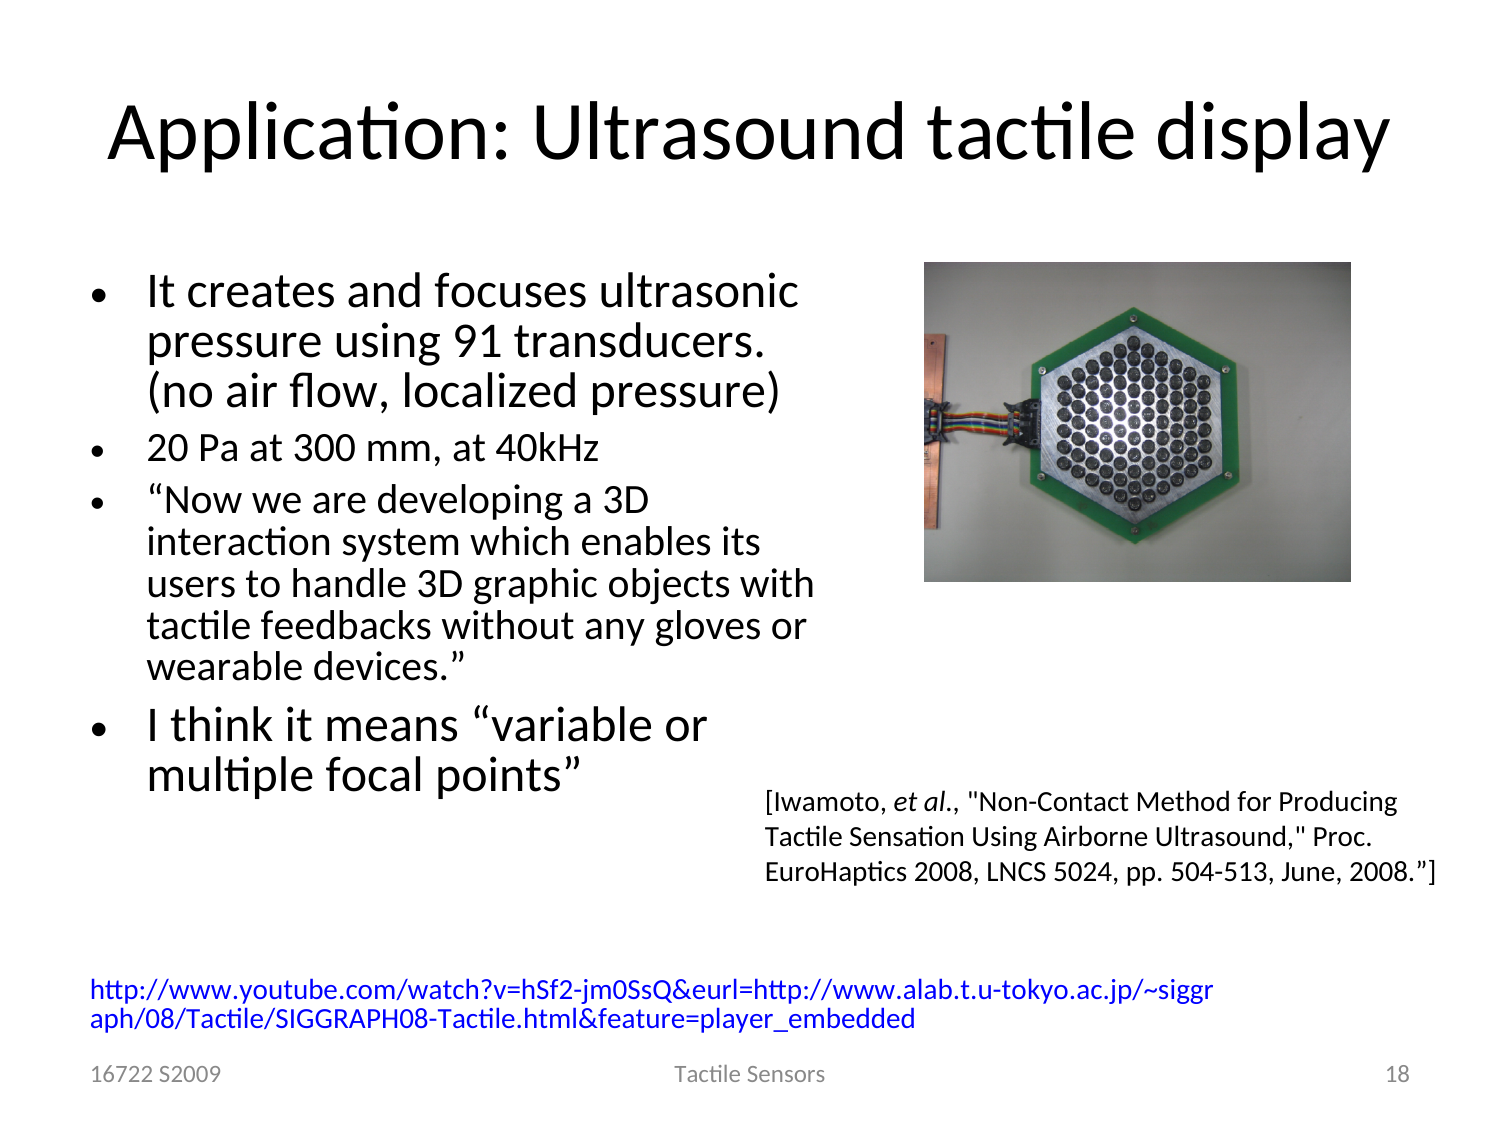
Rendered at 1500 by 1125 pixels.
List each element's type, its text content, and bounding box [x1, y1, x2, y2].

text_box Tactile Sensors [512, 1048, 988, 1103]
text_box 16722 S2009 [74, 1042, 426, 1103]
list It creates and focuses ultrasonic pressure using 91 transducers. (no air flow, localized pressure) 20 Pa at 300 mm, at 40kHz “Now we are developing a 3D interaction system which enables its users to handle 3D graphic objects with tactile feedbacks without any gloves or wearable devices.” I think it means “variable or multiple focal points” [75, 262, 838, 962]
text_box <number> [1074, 1042, 1426, 1103]
text_box [Iwamoto, et al., "Non-Contact Method for Producing Tactile Sensation Using Airborne Ultrasound," Proc. EuroHaptics 2008, LNCS 5024, pp. 504-513, June, 2008.”] [749, 774, 1476, 896]
picture [924, 262, 1351, 582]
text_box http://www.youtube.com/watch?v=hSf2-jm0SsQ&eurl=http://www.alab.t.u-tokyo.ac.jp/~siggraph/08/Tactile/SIGGRAPH08-Tactile.html&feature=player_embedded [74, 962, 1238, 1048]
title Application: Ultrasound tactile display [75, 31, 1426, 247]
